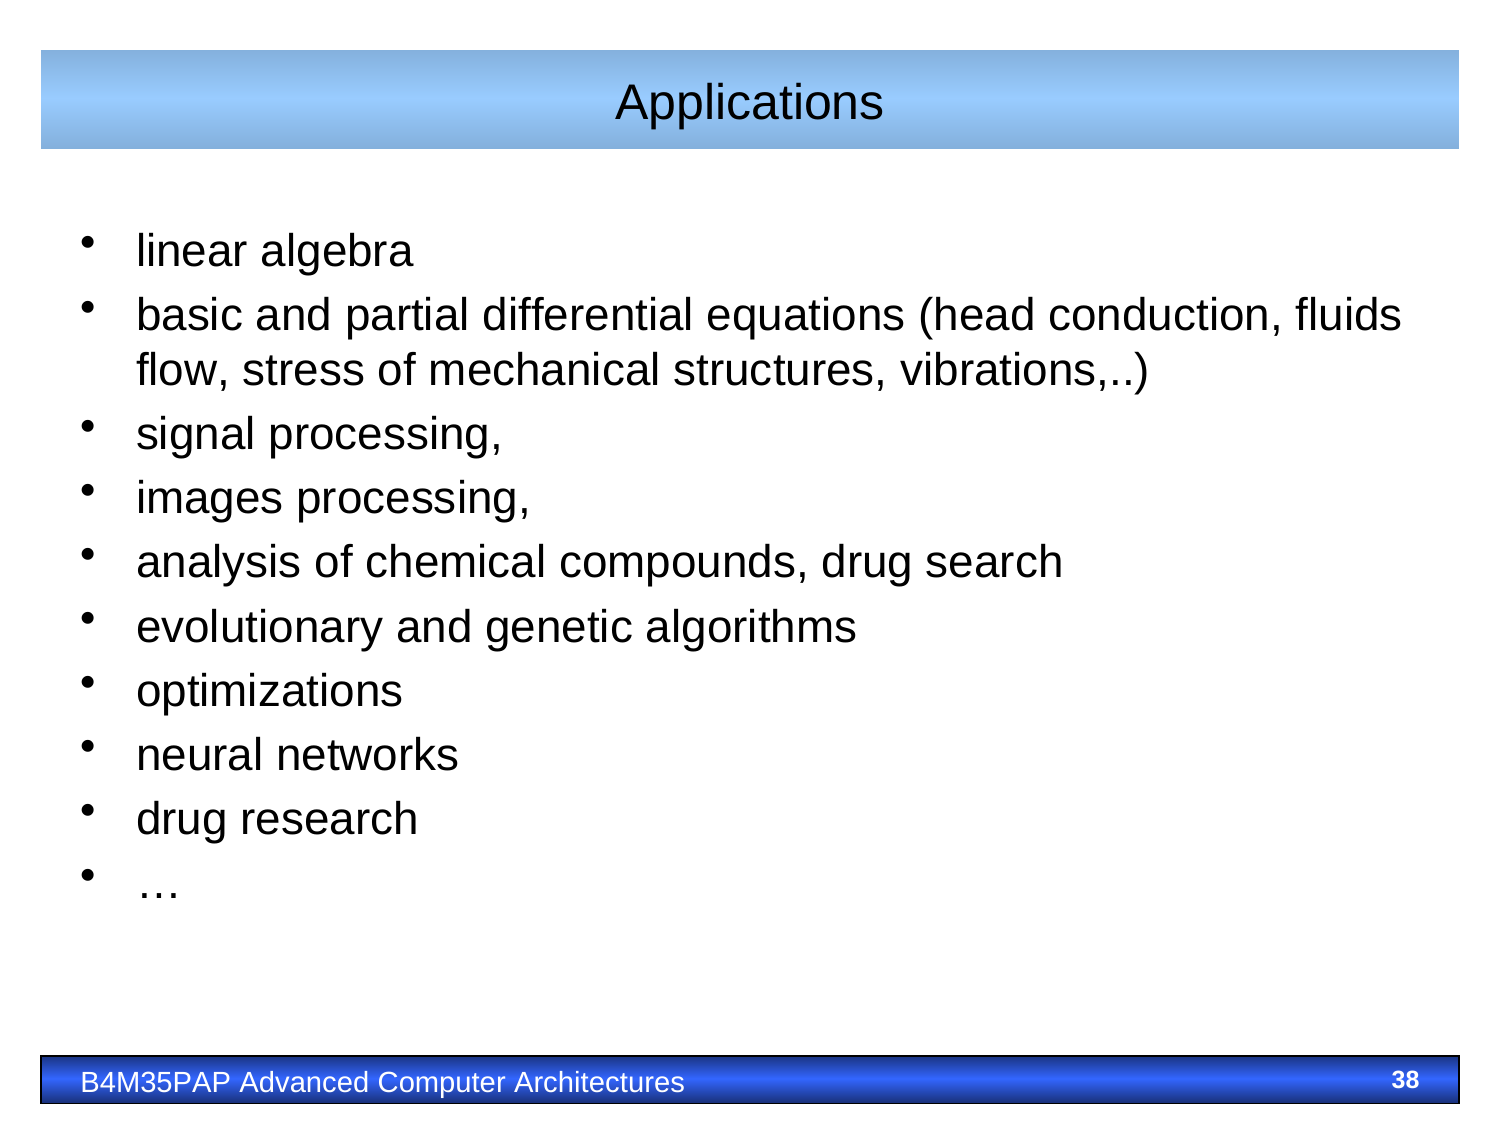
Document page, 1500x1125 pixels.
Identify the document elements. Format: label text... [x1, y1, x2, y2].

list linear algebra basic and partial differential equations (head conduction, fluids flow, stress of mechanical structures, vibrations,..) signal processing, images processing, analysis of chemical compounds, drug search evolutionary and genetic algorithms optimizations neural networks drug research … [64, 148, 1436, 1000]
title Applications [41, 50, 1459, 149]
